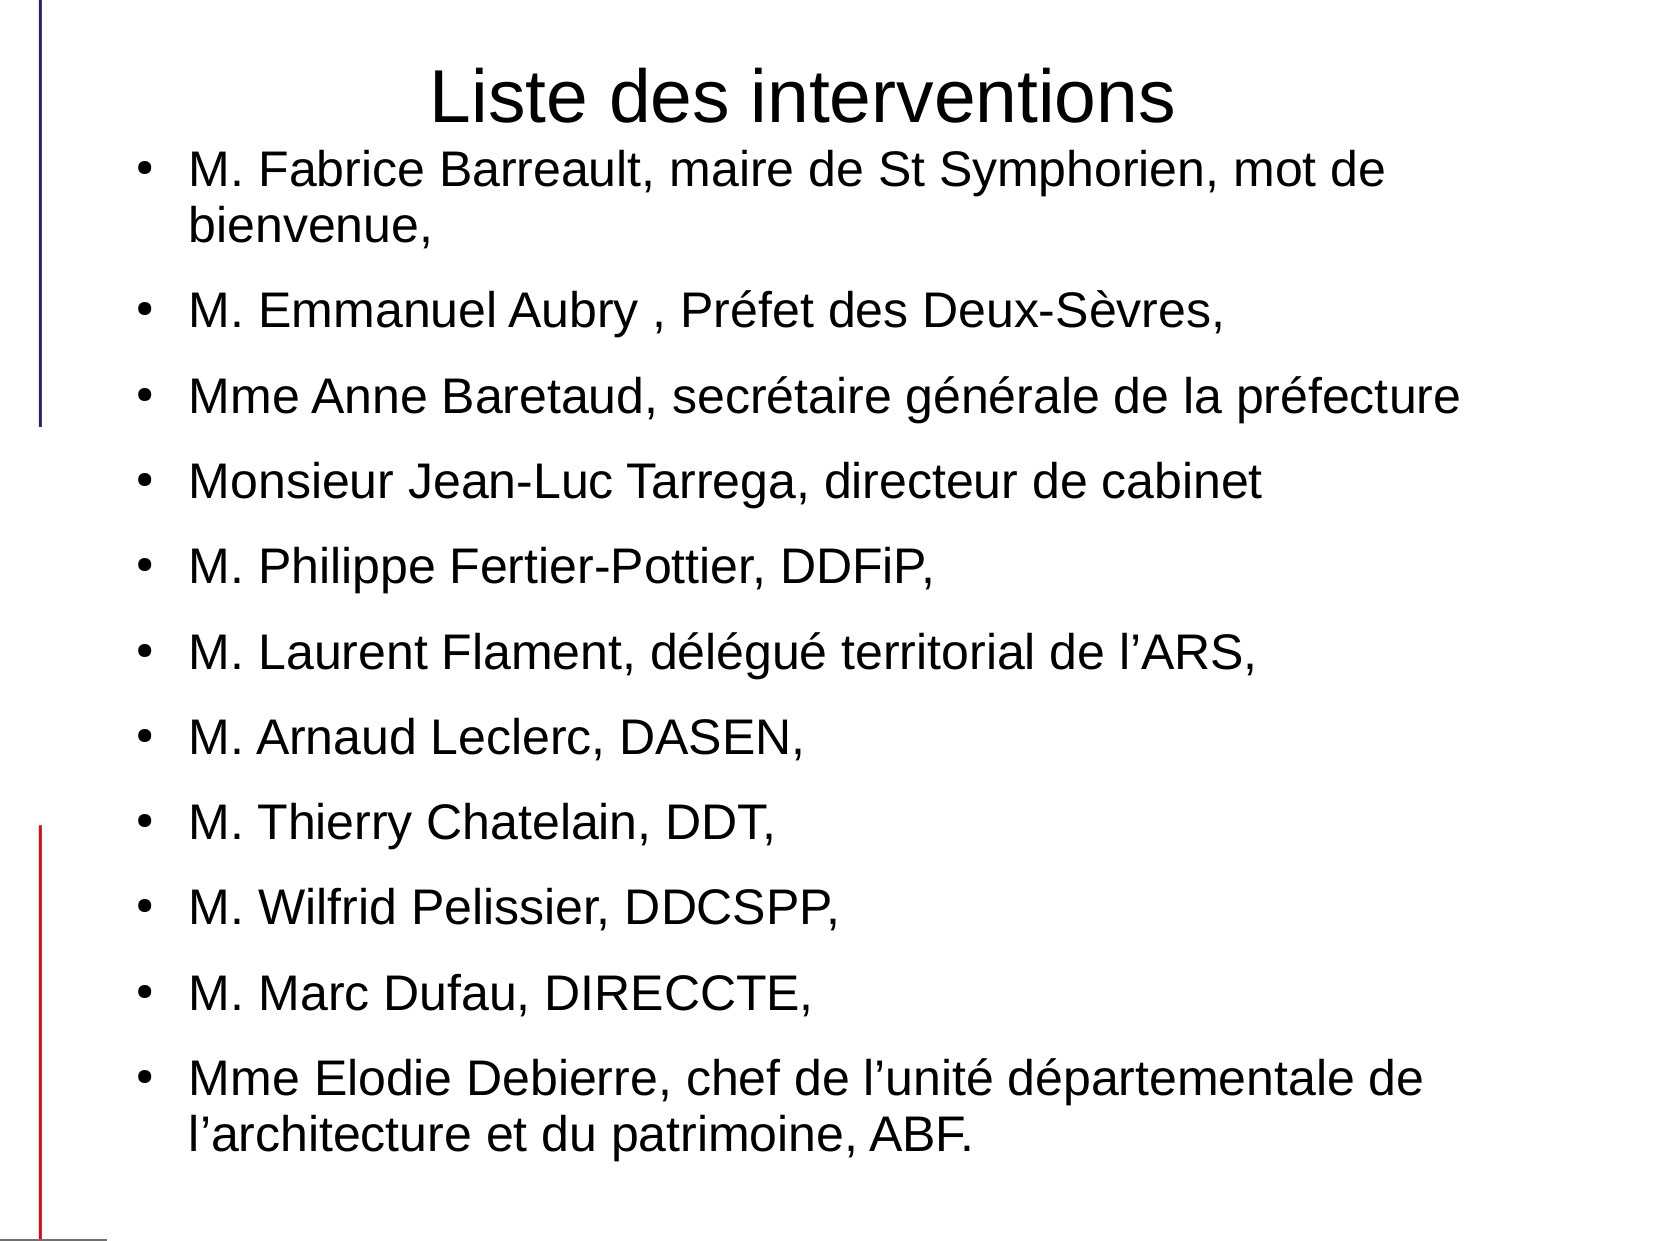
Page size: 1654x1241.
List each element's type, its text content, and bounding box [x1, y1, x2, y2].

list M. Fabrice Barreault, maire de St Symphorien, mot de bienvenue, M. Emmanuel Aubry , Préfet des Deux-Sèvres, Mme Anne Baretaud, secrétaire générale de la préfecture Monsieur Jean-Luc Tarrega, directeur de cabinet M. Philippe Fertier-Pottier, DDFiP, M. Laurent Flament, délégué territorial de l’ARS, M. Arnaud Leclerc, DASEN, M. Thierry Chatelain, DDT, M. Wilfrid Pelissier, DDCSPP, M. Marc Dufau, DIRECCTE, Mme Elodie Debierre, chef de l’unité départementale de l’architecture et du patrimoine, ABF. [118, 141, 1607, 1182]
title Liste des interventions [271, 51, 1335, 141]
picture [0, 0, 107, 1241]
